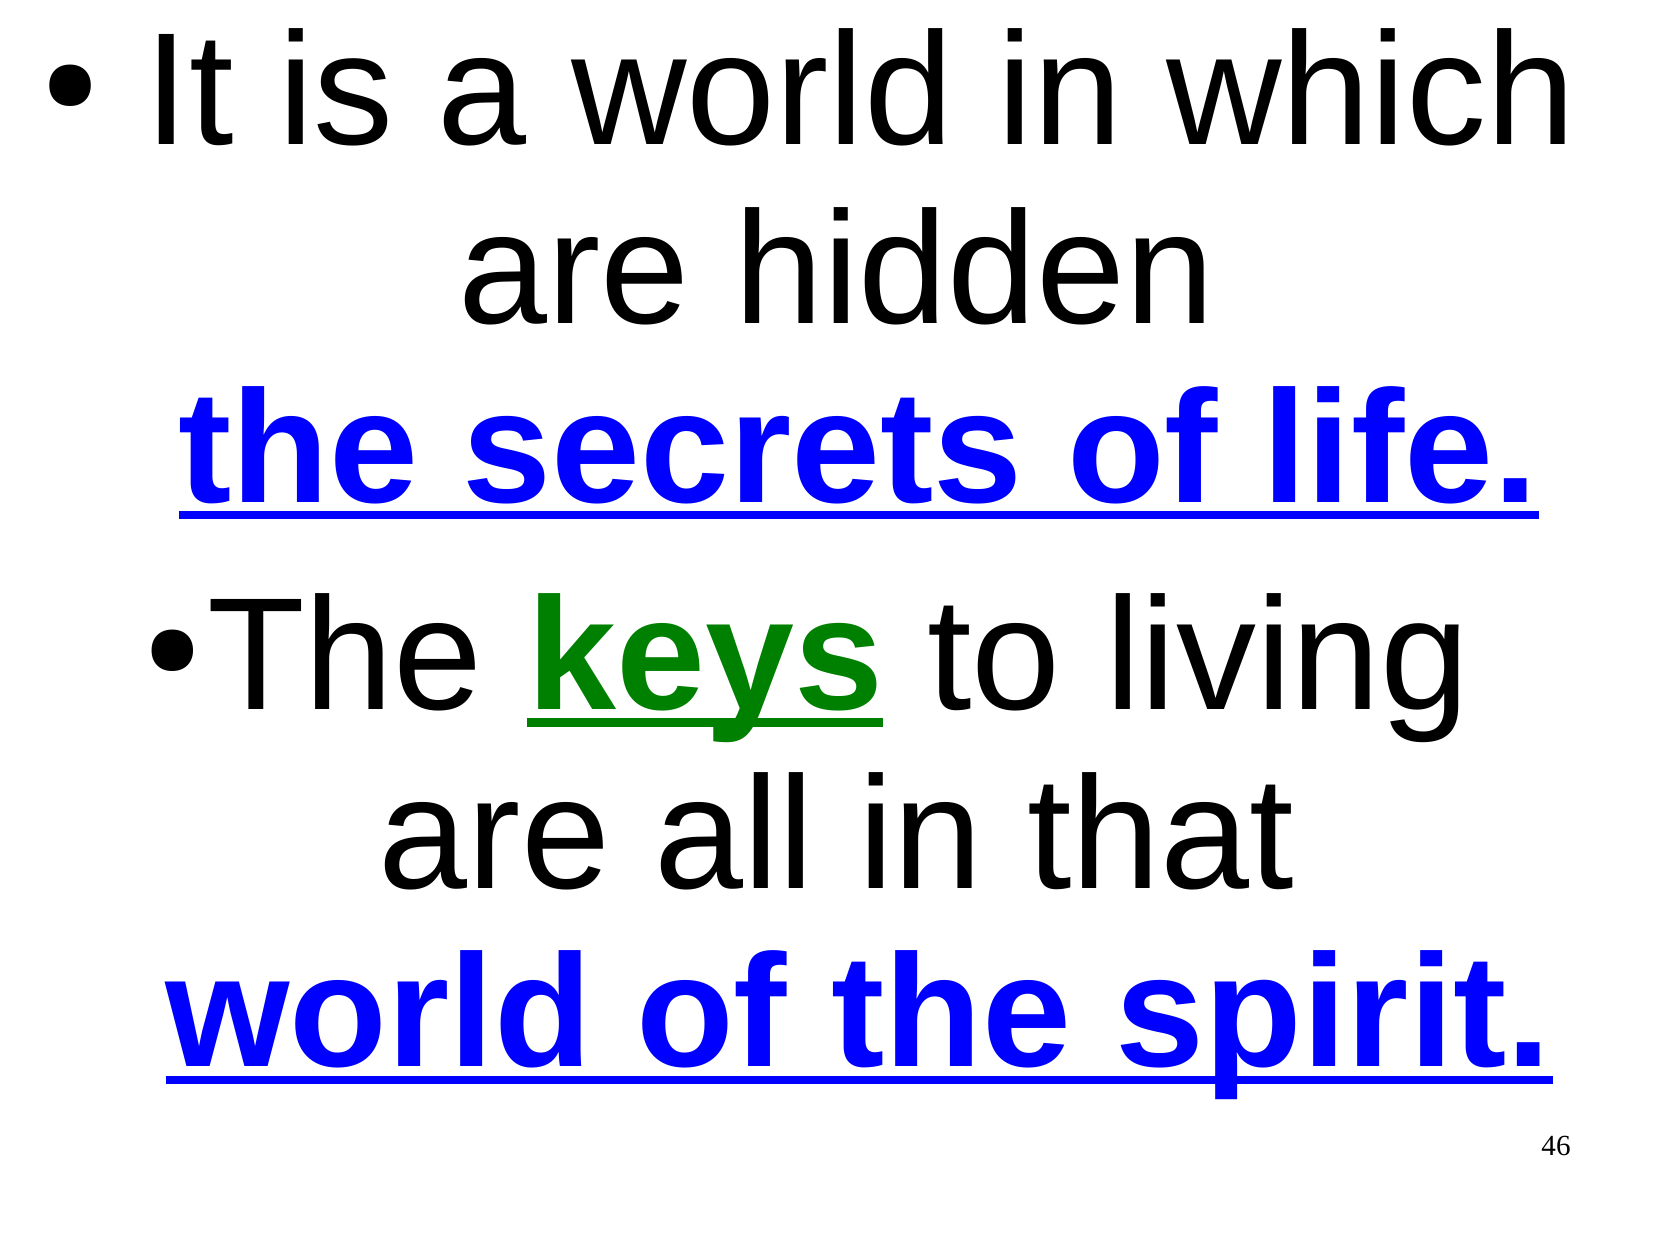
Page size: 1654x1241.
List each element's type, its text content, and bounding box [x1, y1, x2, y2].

list It is a world in which are hidden the secrets of life. The keys to living are all in that world of the spirit. [0, 0, 1651, 1238]
